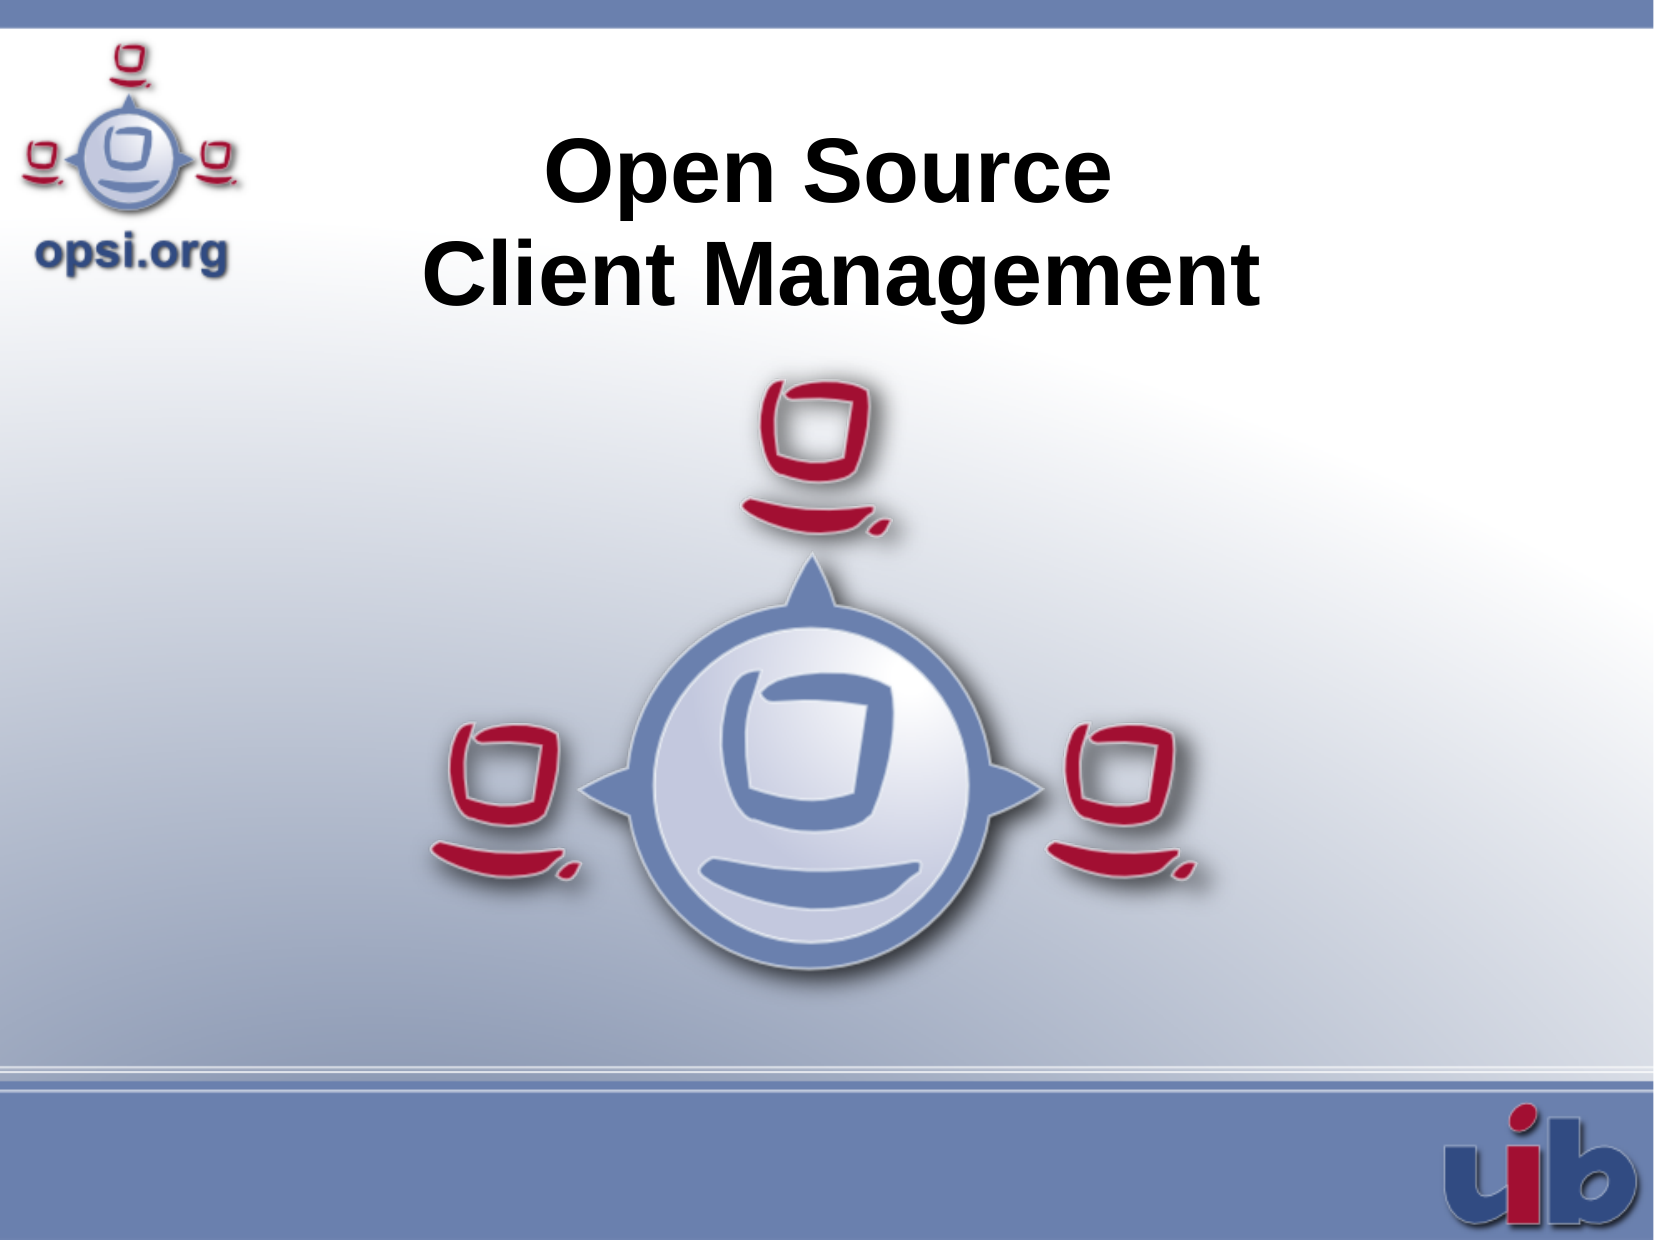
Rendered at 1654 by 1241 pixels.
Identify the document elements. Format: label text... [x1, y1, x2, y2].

picture [0, 0, 1654, 1241]
title Open Source Client Management [206, 17, 1477, 633]
